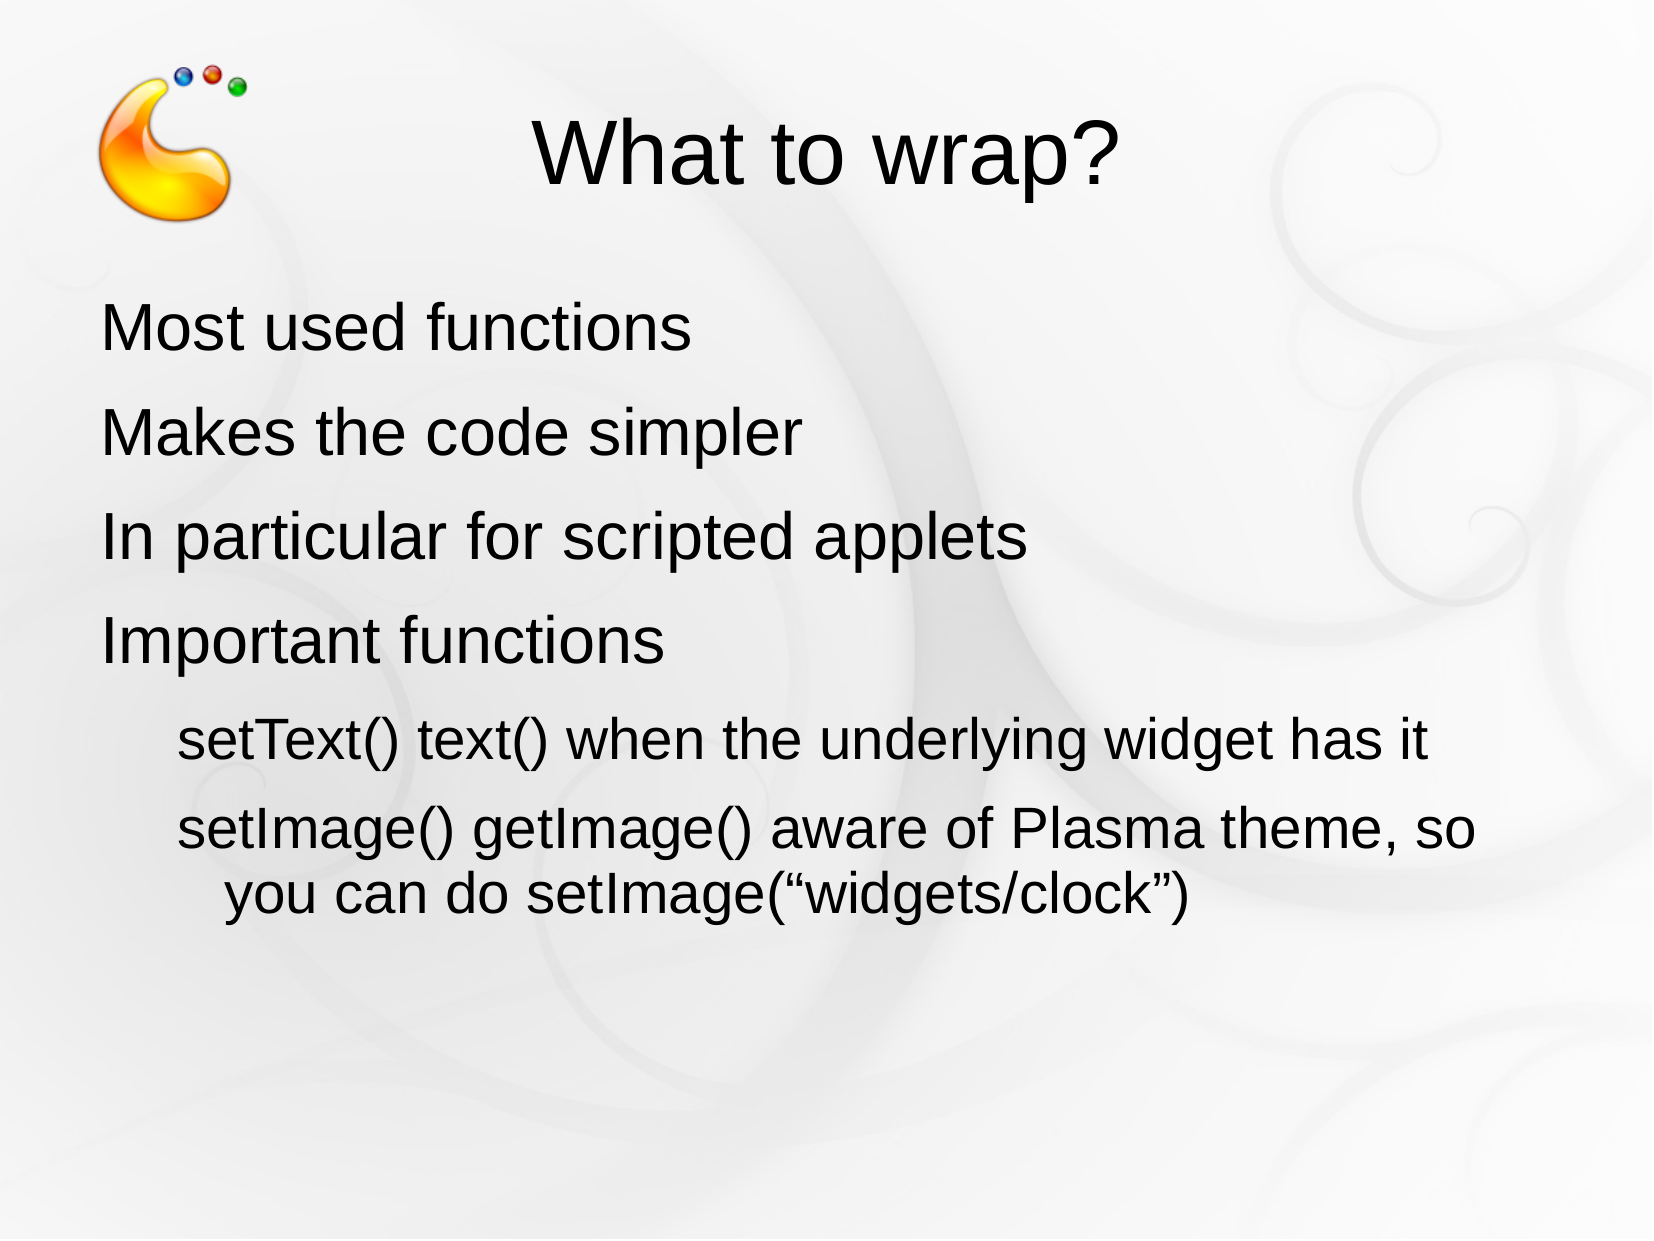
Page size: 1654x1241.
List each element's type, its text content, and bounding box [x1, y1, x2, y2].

title What to wrap? [82, 56, 1571, 250]
list Most used functions Makes the code simpler In particular for scripted applets Important functions setText() text() when the underlying widget has it setImage() getImage() aware of Plasma theme, so you can do setImage(“widgets/clock”) [82, 290, 1571, 1094]
